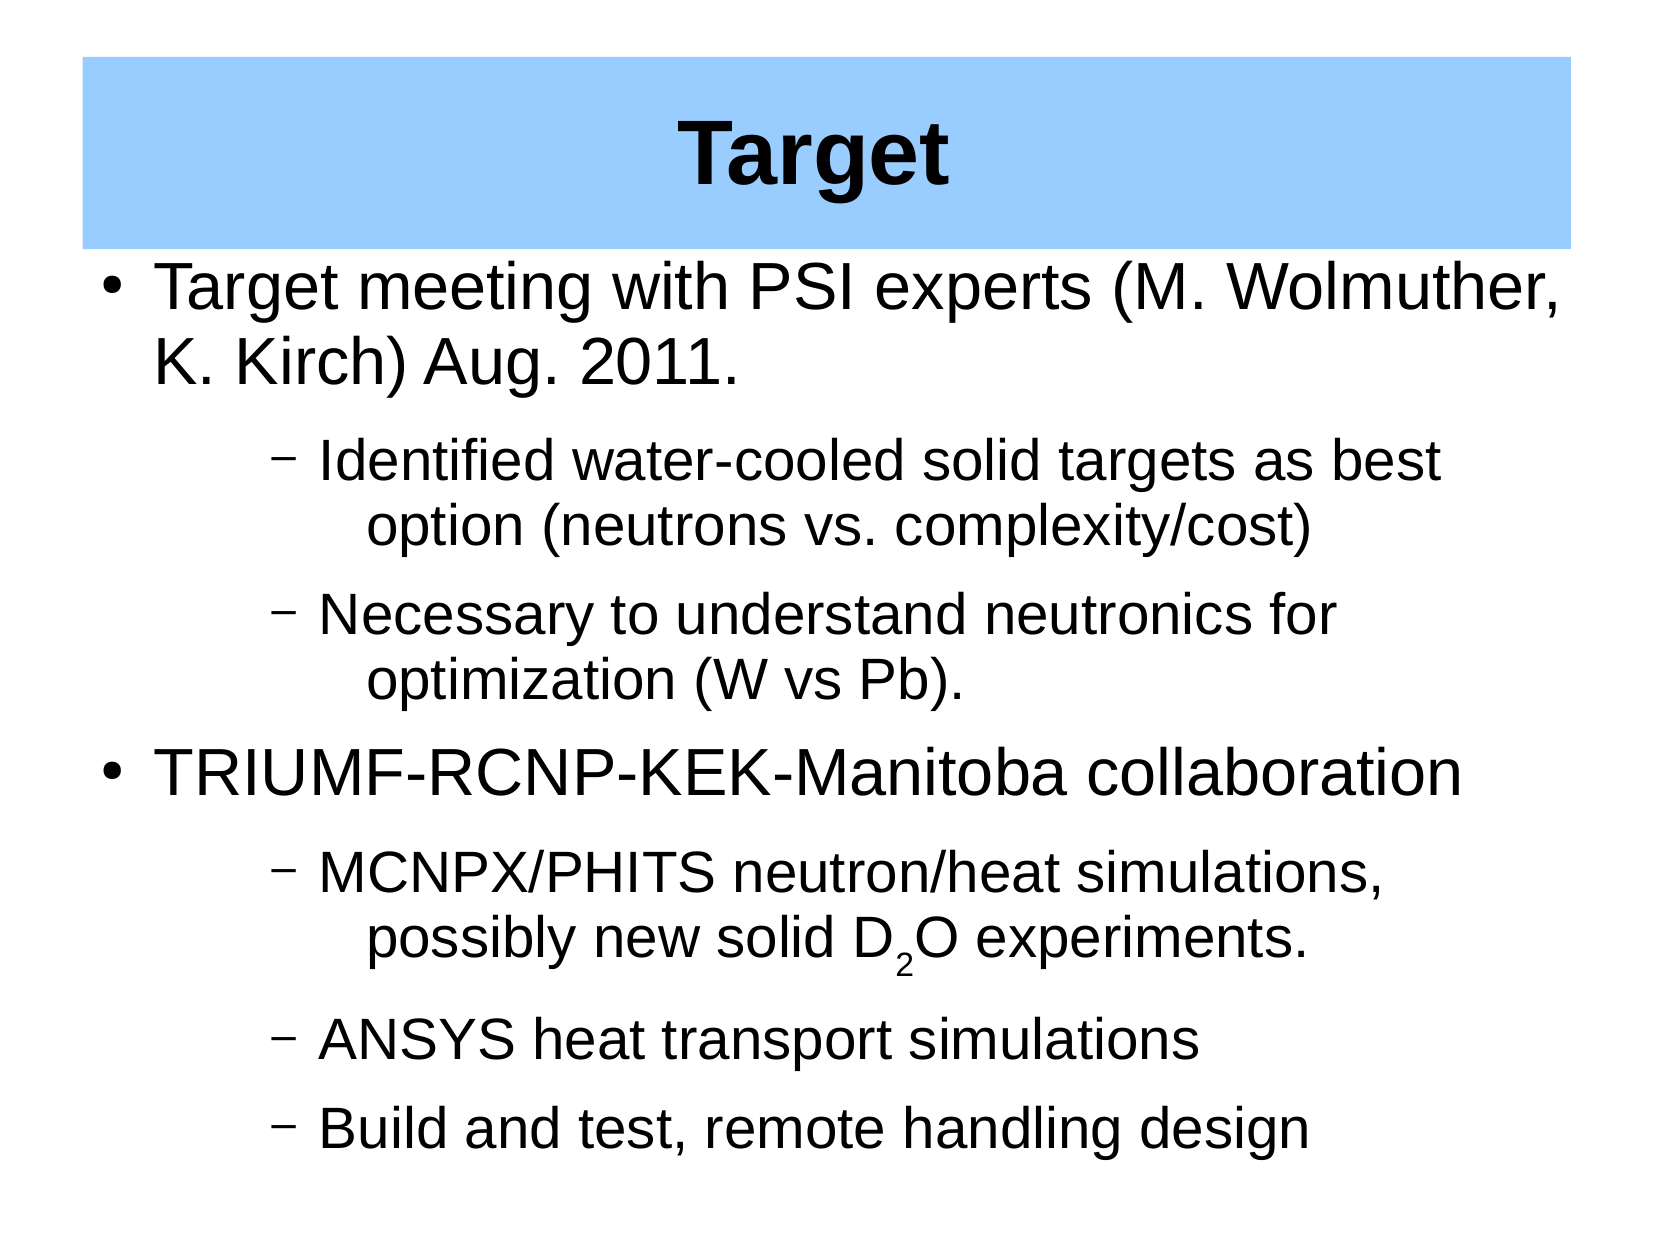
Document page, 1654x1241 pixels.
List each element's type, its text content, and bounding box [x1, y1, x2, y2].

list Target meeting with PSI experts (M. Wolmuther, K. Kirch) Aug. 2011. Identified water-cooled solid targets as best option (neutrons vs. complexity/cost) Necessary to understand neutronics for optimization (W vs Pb). TRIUMF-RCNP-KEK-Manitoba collaboration MCNPX/PHITS neutron/heat simulations, possibly new solid D2O experiments. ANSYS heat transport simulations Build and test, remote handling design [82, 248, 1571, 1241]
title Target [82, 56, 1571, 248]
